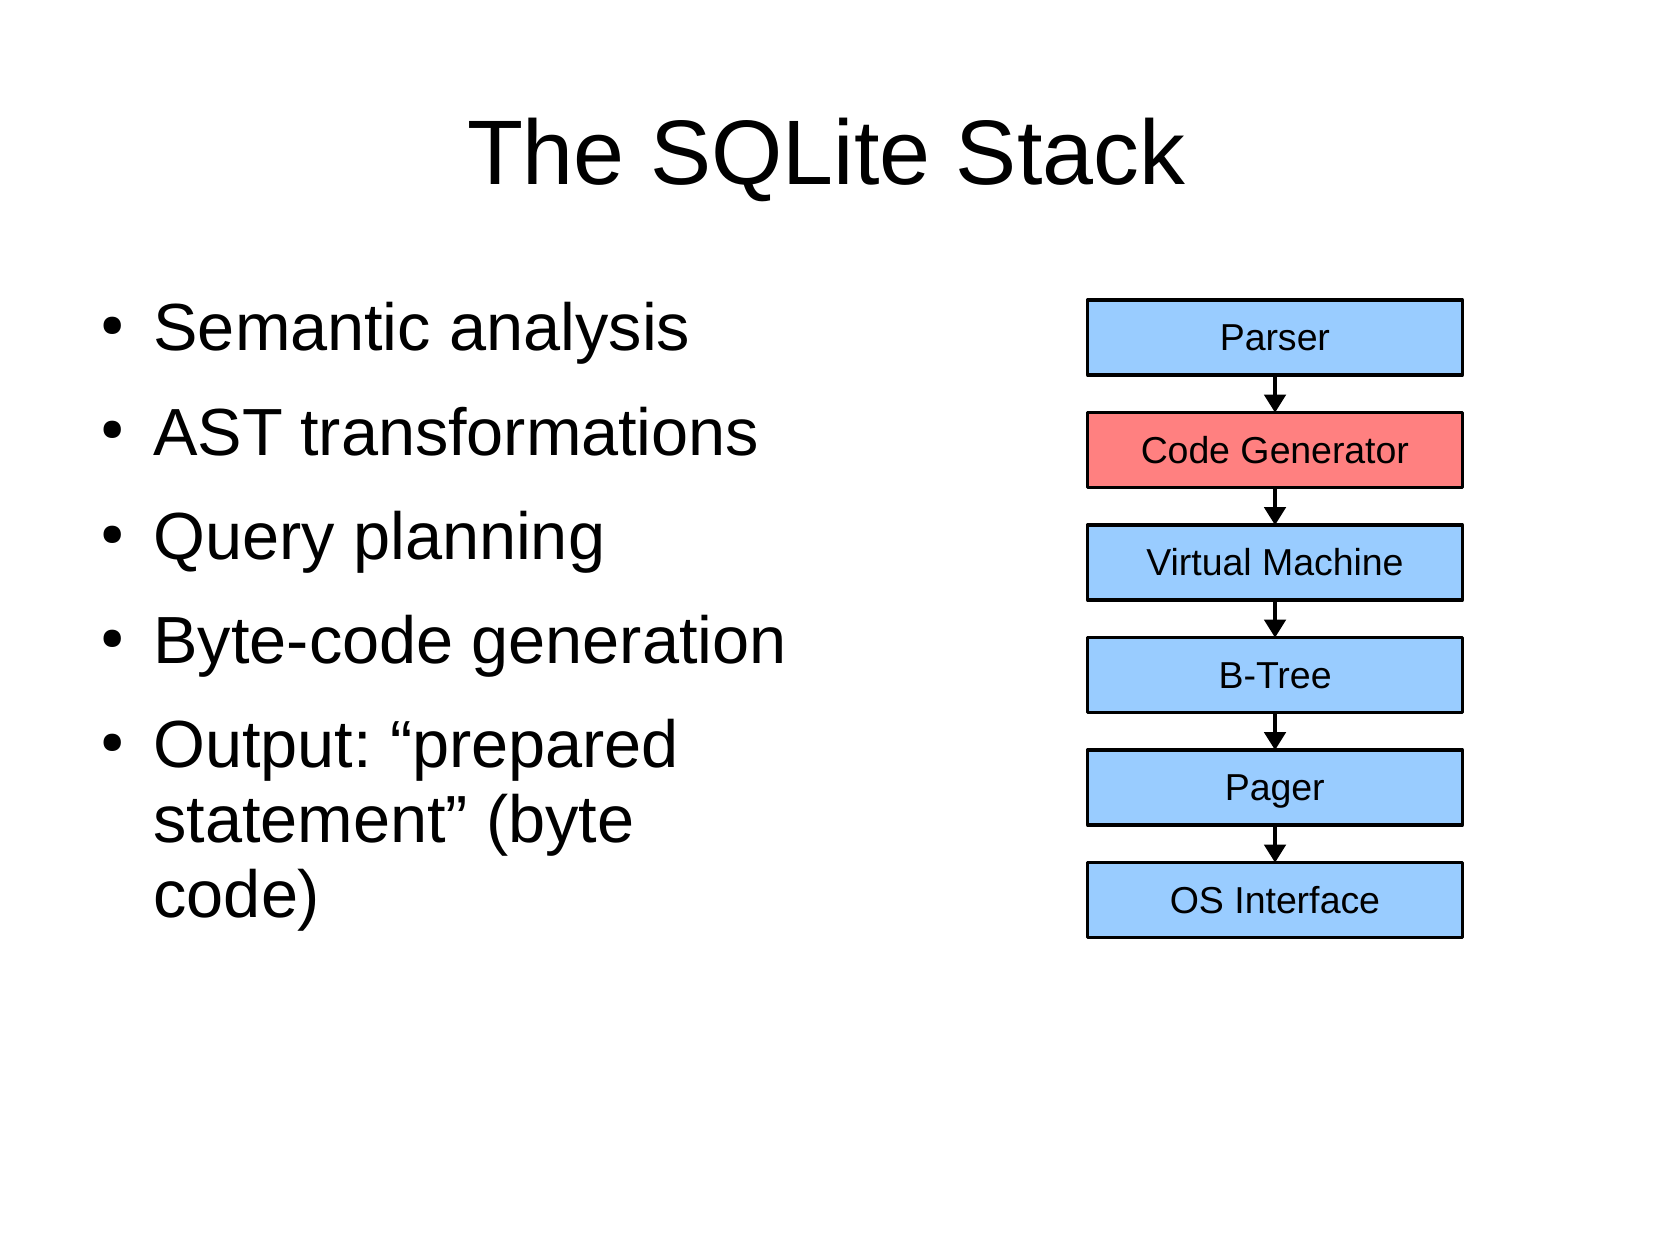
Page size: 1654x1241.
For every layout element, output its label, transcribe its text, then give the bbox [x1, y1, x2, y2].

title The SQLite Stack [82, 56, 1571, 250]
list Semantic analysis AST transformations Query planning Byte-code generation Output: “prepared statement” (byte code) [82, 290, 809, 1094]
text_box Pager [1087, 750, 1463, 826]
text_box B-Tree [1087, 637, 1463, 713]
text_box OS Interface [1087, 862, 1463, 938]
text_box Virtual Machine [1087, 525, 1463, 601]
text_box Parser [1087, 300, 1463, 376]
text_box Code Generator [1087, 412, 1463, 488]
